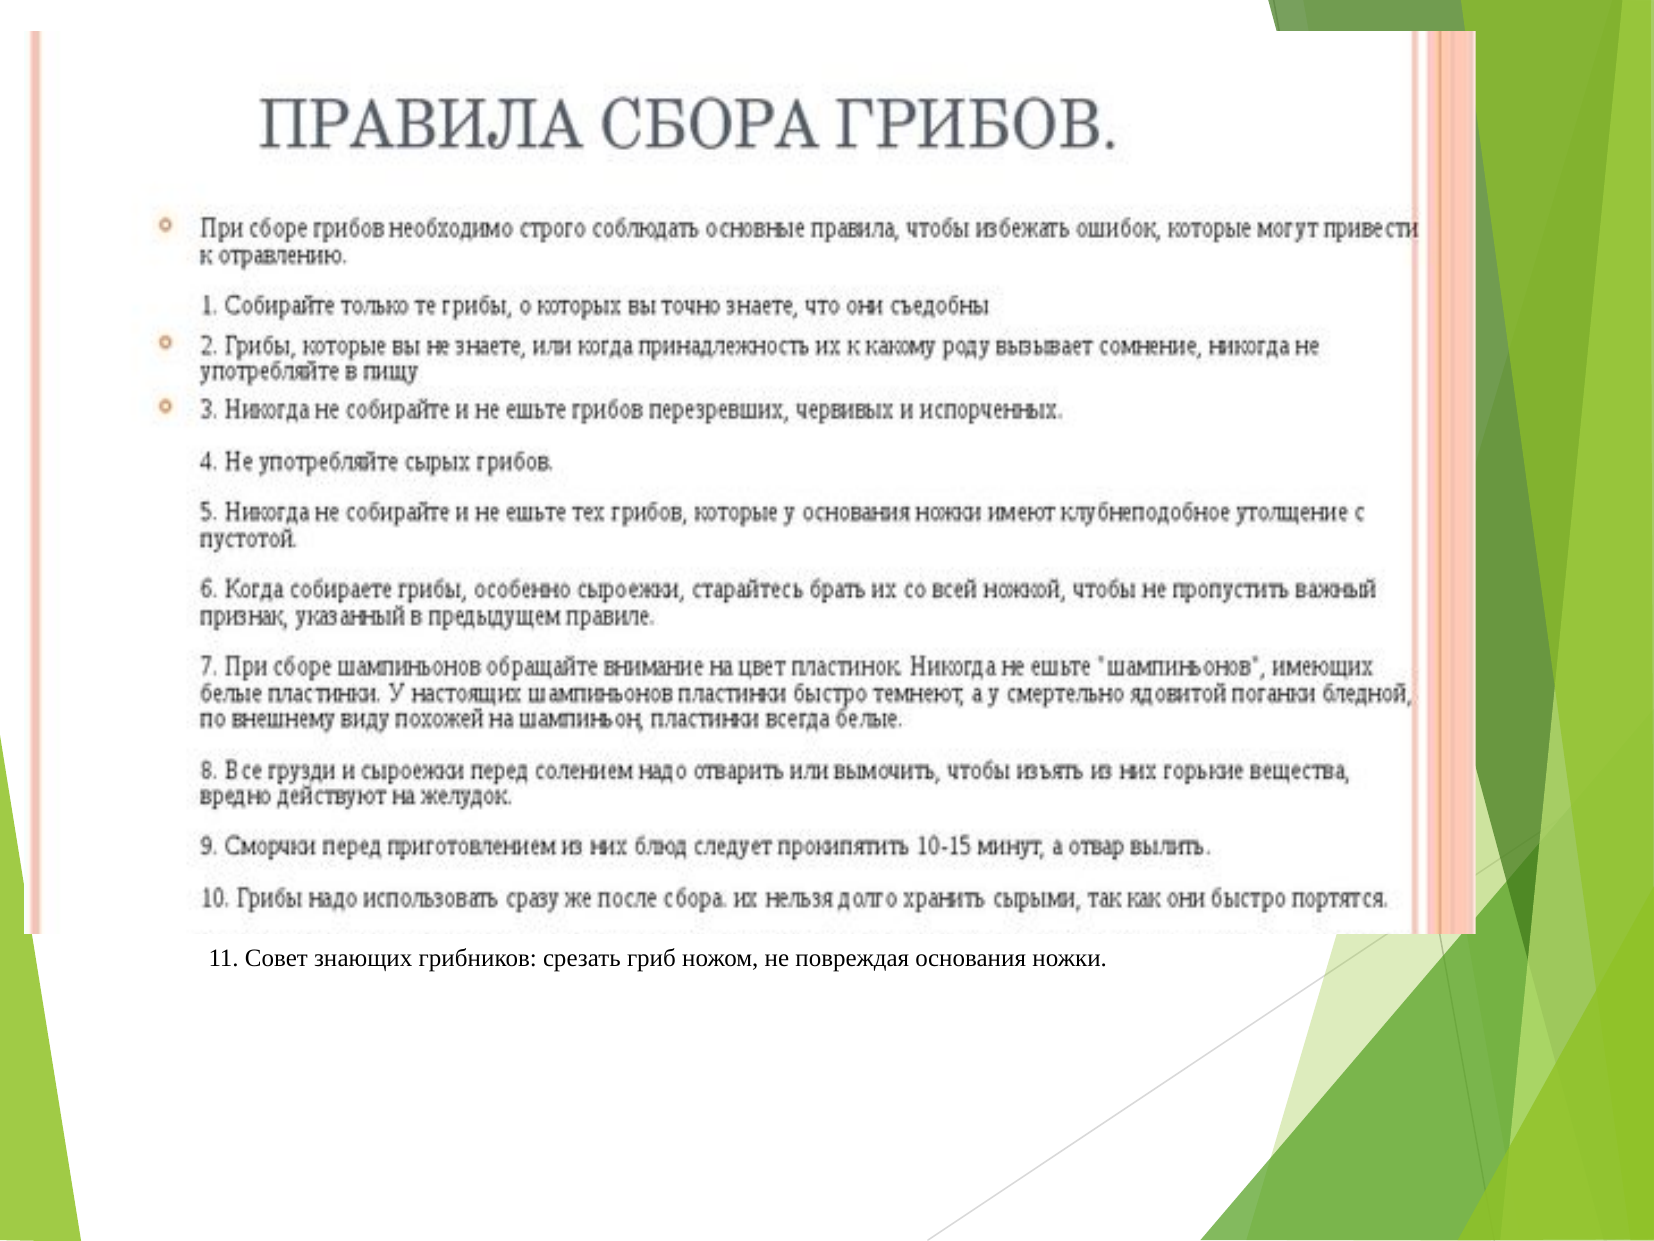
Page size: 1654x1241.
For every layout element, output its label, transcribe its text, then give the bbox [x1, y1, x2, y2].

picture [24, 31, 1476, 934]
text_box 11. Совет знающих грибников: срезать гриб ножом, не повреждая основания ножки. [194, 934, 1466, 979]
